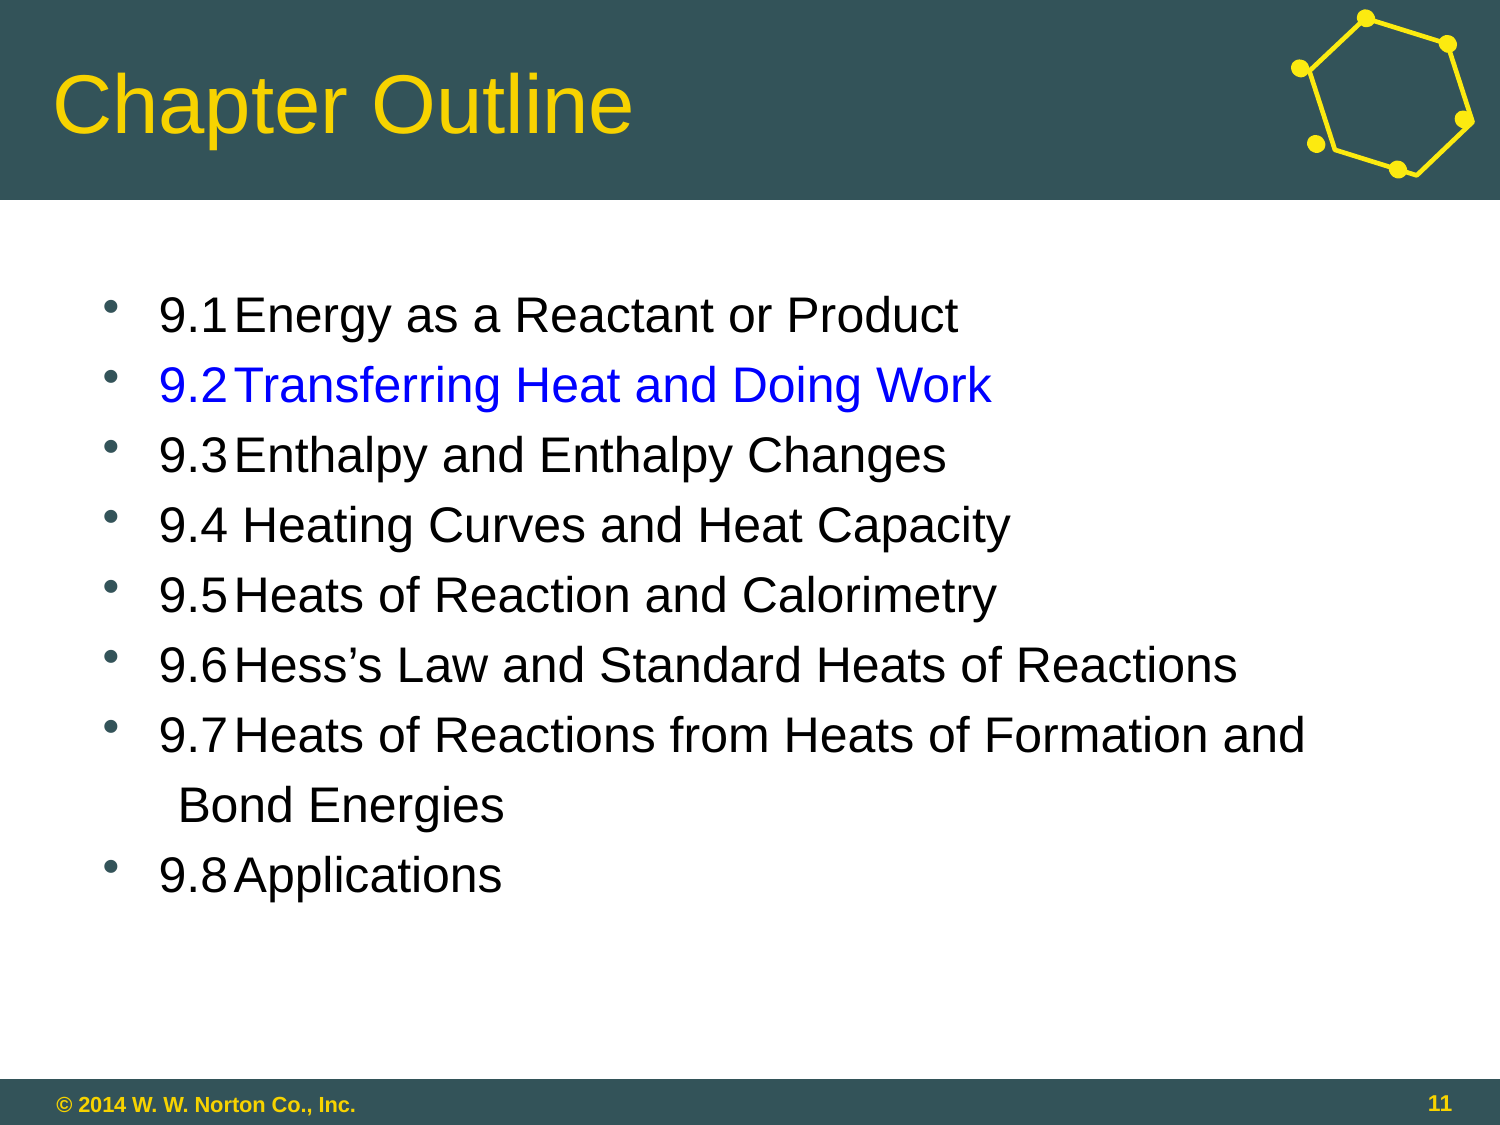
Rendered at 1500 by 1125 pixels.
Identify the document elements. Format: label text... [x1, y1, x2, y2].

list 9.1 Energy as a Reactant or Product 9.2 Transferring Heat and Doing Work 9.3 Enthalpy and Enthalpy Changes 9.4 Heating Curves and Heat Capacity 9.5 Heats of Reaction and Calorimetry 9.6 Hess’s Law and Standard Heats of Reactions 9.7 Heats of Reactions from Heats of Formation and Bond Energies 9.8 Applications [87, 275, 1363, 1000]
title Chapter Outline [37, 12, 1118, 188]
slide_number <number> [1408, 1085, 1468, 1120]
